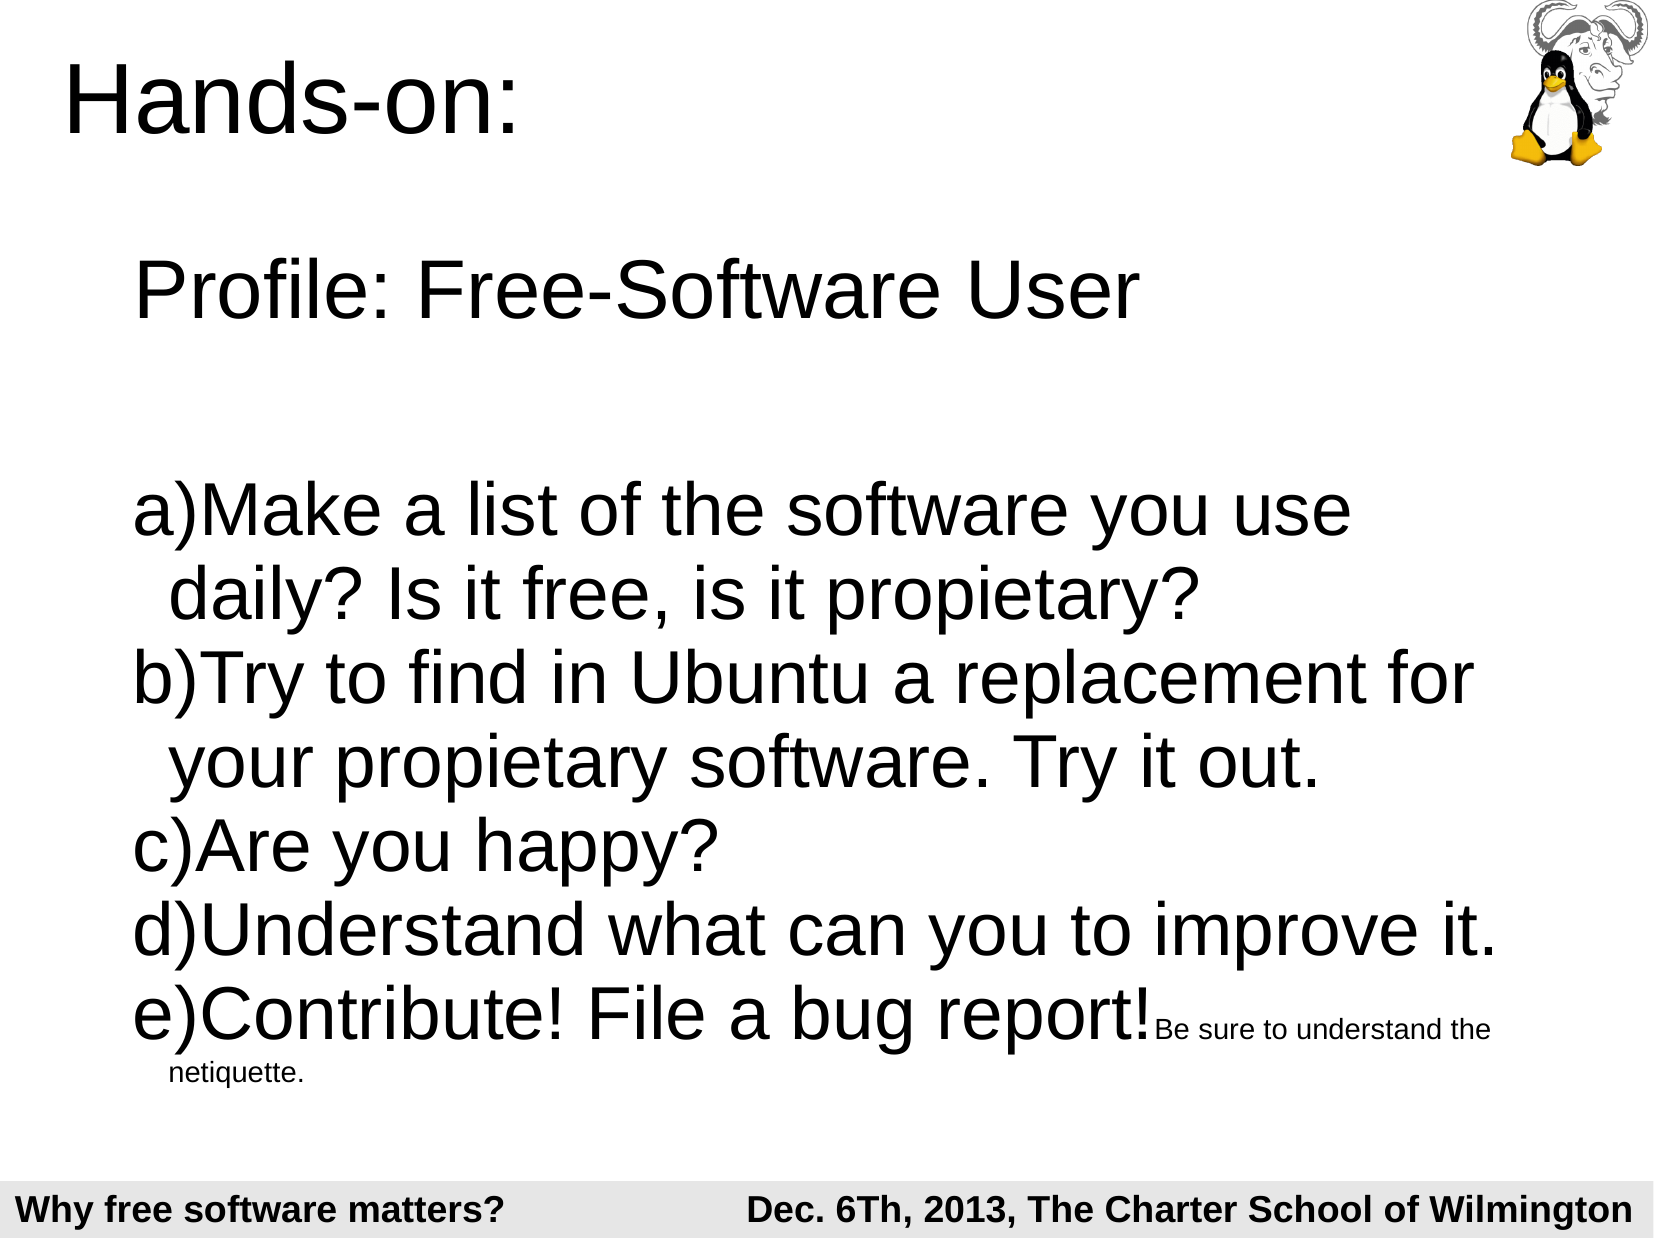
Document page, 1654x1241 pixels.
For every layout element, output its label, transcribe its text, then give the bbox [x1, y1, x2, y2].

text_box Hands-on: [47, 35, 1501, 163]
text_box Profile: Free-Software User [119, 236, 1158, 345]
text_box Why free software matters? Dec. 6Th, 2013, The Charter School of Wilmington [0, 1181, 1654, 1238]
picture [1511, 0, 1648, 166]
text_box Make a list of the software you use daily? Is it free, is it propietary? Try to find in Ubuntu a replacement for your propietary software. Try it out. Are you happy? Understand what can you to improve it. Contribute! File a bug report!Be sure to understand the netiquette. [118, 460, 1536, 1096]
